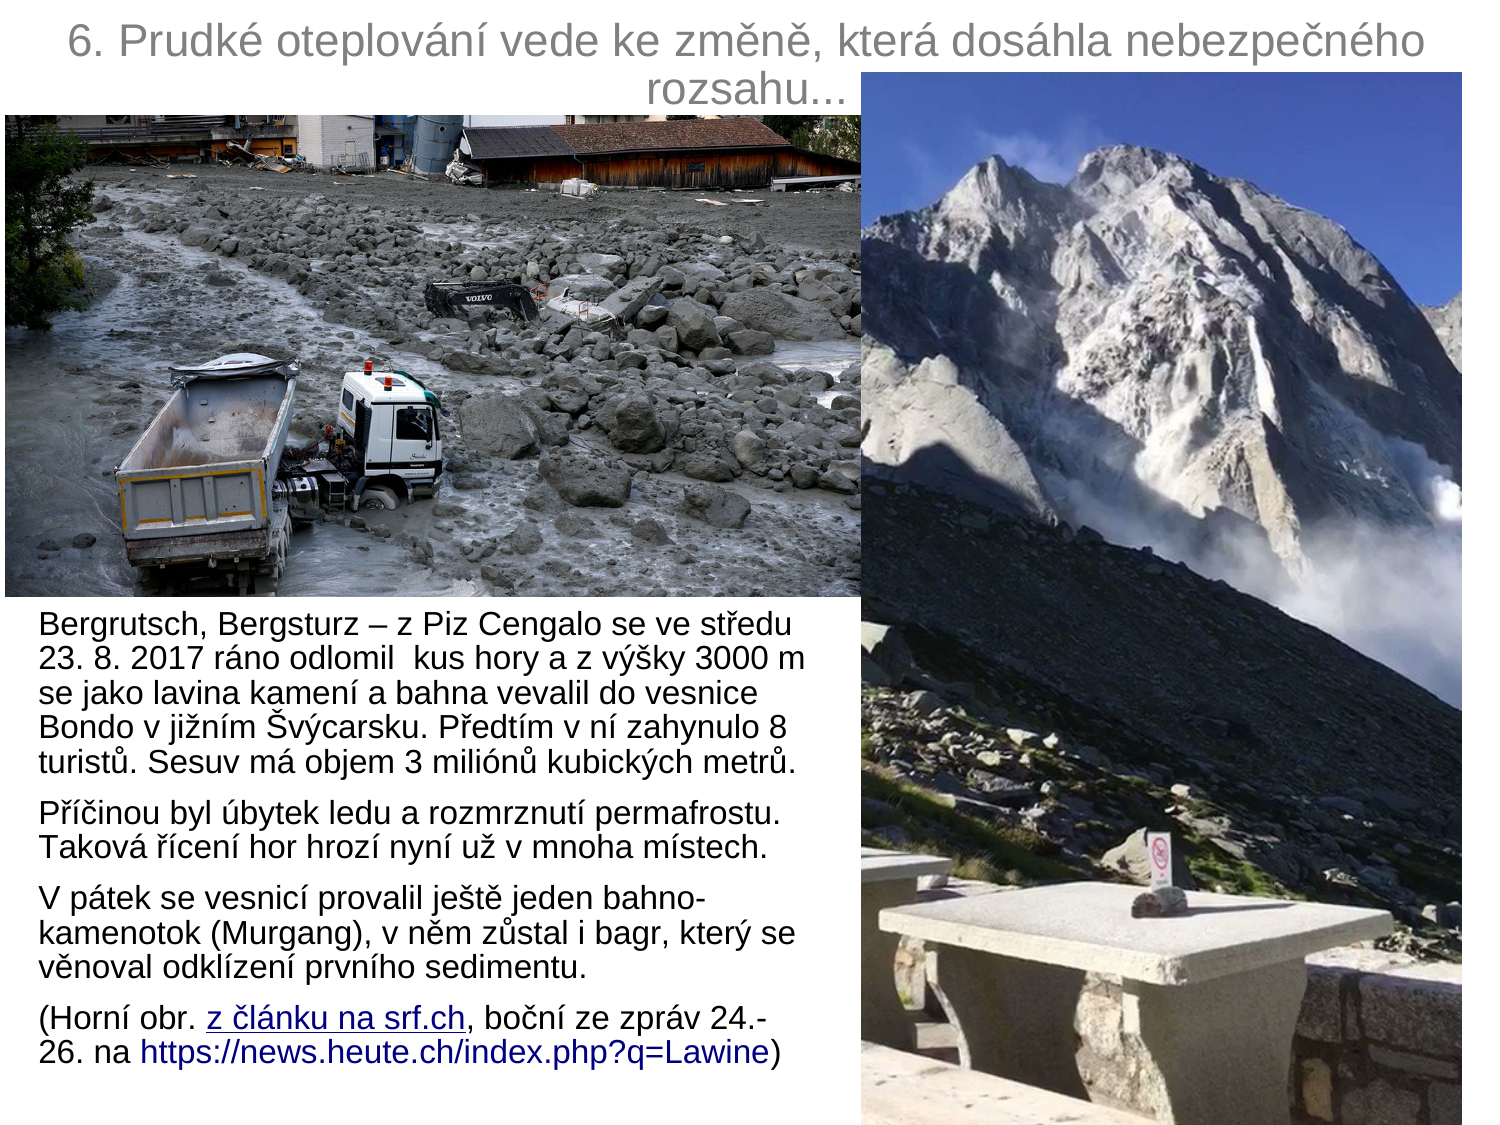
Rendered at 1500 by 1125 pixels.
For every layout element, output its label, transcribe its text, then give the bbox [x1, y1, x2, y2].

picture [5, 72, 1462, 1125]
title 6. Prudké oteplování vede ke změně, která dosáhla nebezpečného rozsahu... [5, 16, 1489, 116]
list Bergrutsch, Bergsturz – z Piz Cengalo se ve středu 23. 8. 2017 ráno odlomil kus hory a z výšky 3000 m se jako lavina kamení a bahna vevalil do vesnice Bondo v jižním Švýcarsku. Předtím v ní zahynulo 8 turistů. Sesuv má objem 3 miliónů kubických metrů. Příčinou byl úbytek ledu a rozmrznutí permafrostu. Taková řícení hor hrozí nyní už v mnoha místech. V pátek se vesnicí provalil ještě jeden bahno-kamenotok (Murgang), v něm zůstal i bagr, který se věnoval odklízení prvního sedimentu. (Horní obr. z článku na srf.ch, boční ze zpráv 24.- 26. na https://news.heute.ch/index.php?q=Lawine) [38, 607, 813, 1076]
